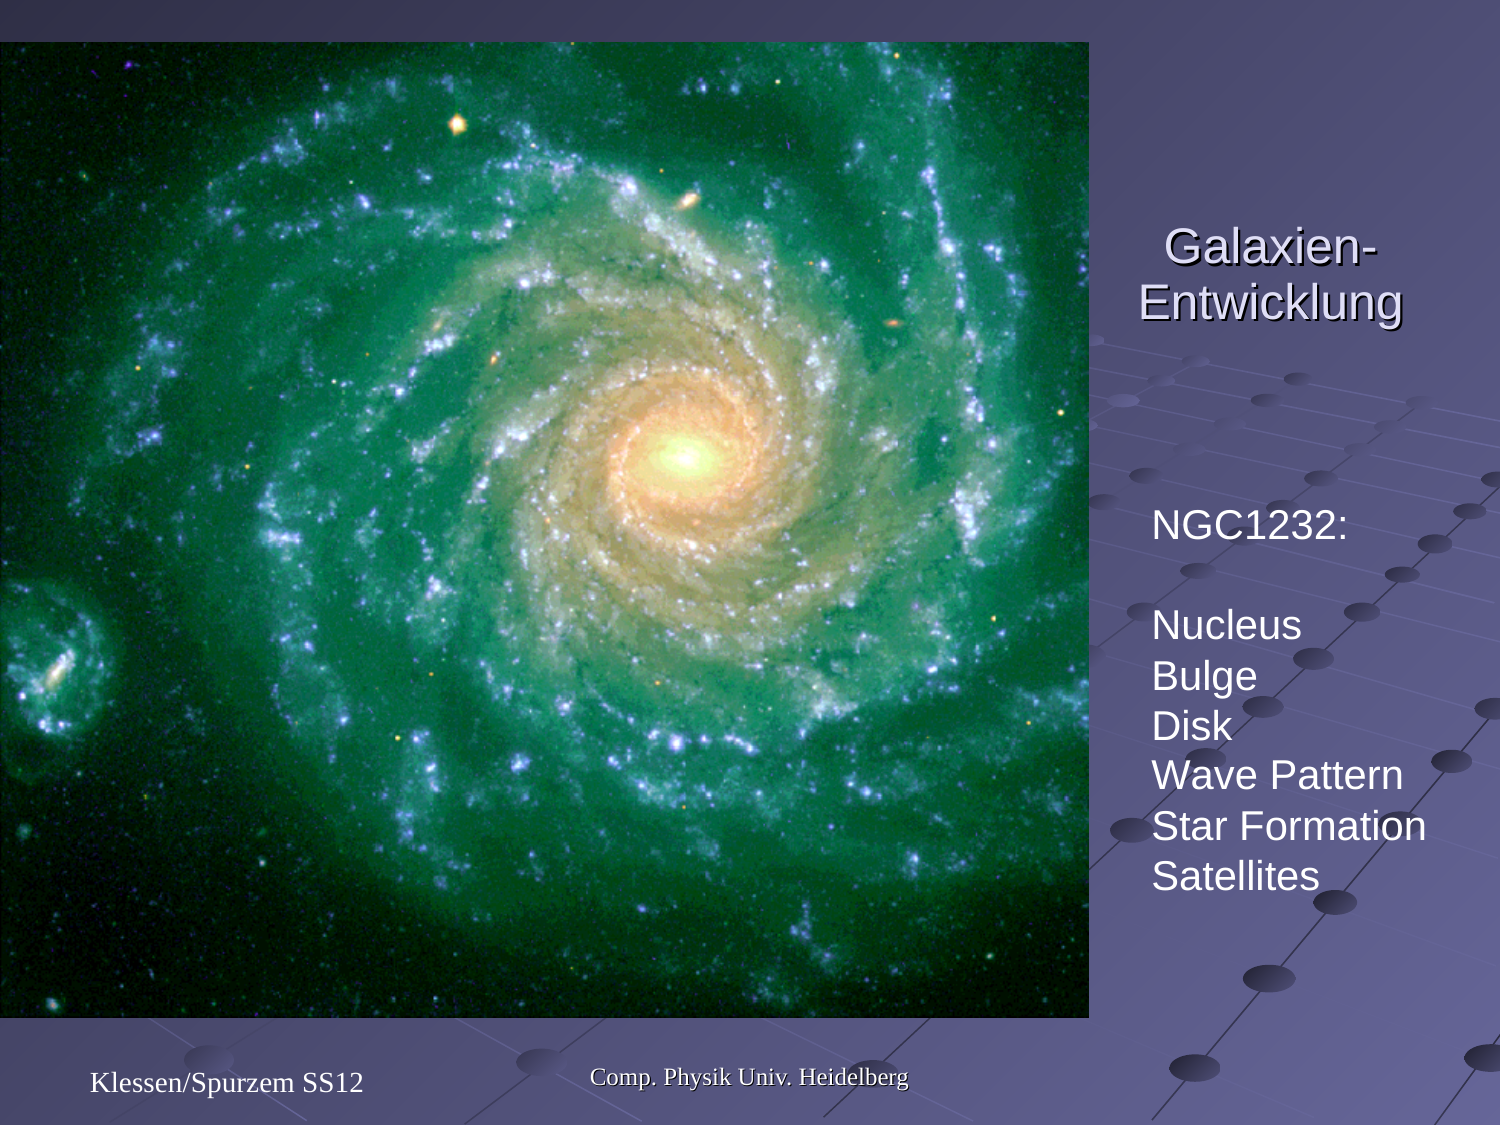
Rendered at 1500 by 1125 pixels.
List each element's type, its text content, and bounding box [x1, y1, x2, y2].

text_box NGC1232: Nucleus Bulge Disk Wave Pattern Star Formation Satellites [1136, 490, 1443, 907]
picture [0, 42, 1089, 1018]
title Galaxien-Entwicklung [1116, 45, 1426, 504]
